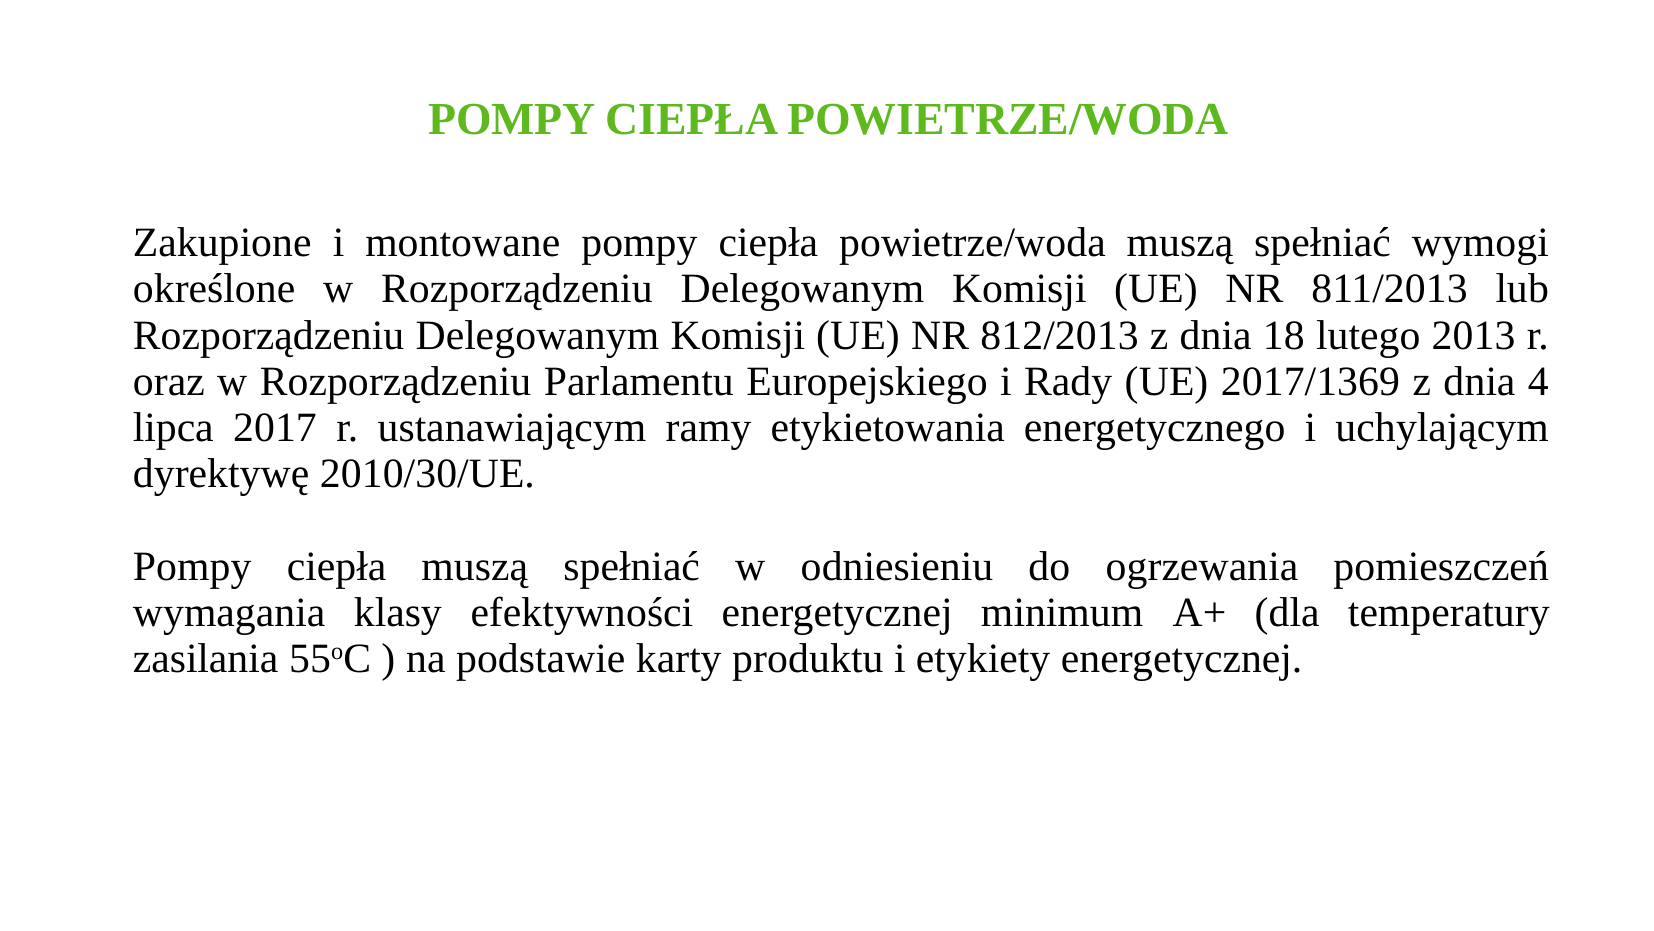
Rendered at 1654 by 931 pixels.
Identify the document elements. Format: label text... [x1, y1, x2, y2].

text_box POMPY CIEPŁA POWIETRZE/WODA [413, 86, 1329, 153]
text_box Zakupione i montowane pompy ciepła powietrze/woda muszą spełniać wymogi określone w Rozporządzeniu Delegowanym Komisji (UE) NR 811/2013 lub Rozporządzeniu Delegowanym Komisji (UE) NR 812/2013 z dnia 18 lutego 2013 r. oraz w Rozporządzeniu Parlamentu Europejskiego i Rady (UE) 2017/1369 z dnia 4 lipca 2017 r. ustanawiającym ramy etykietowania energetycznego i uchylającym dyrektywę 2010/30/UE. Pompy ciepła muszą spełniać w odniesieniu do ogrzewania pomieszczeń wymagania klasy efektywności energetycznej minimum A+ (dla temperatury zasilania 55oC ) na podstawie karty produktu i etykiety energetycznej. [118, 212, 1565, 739]
